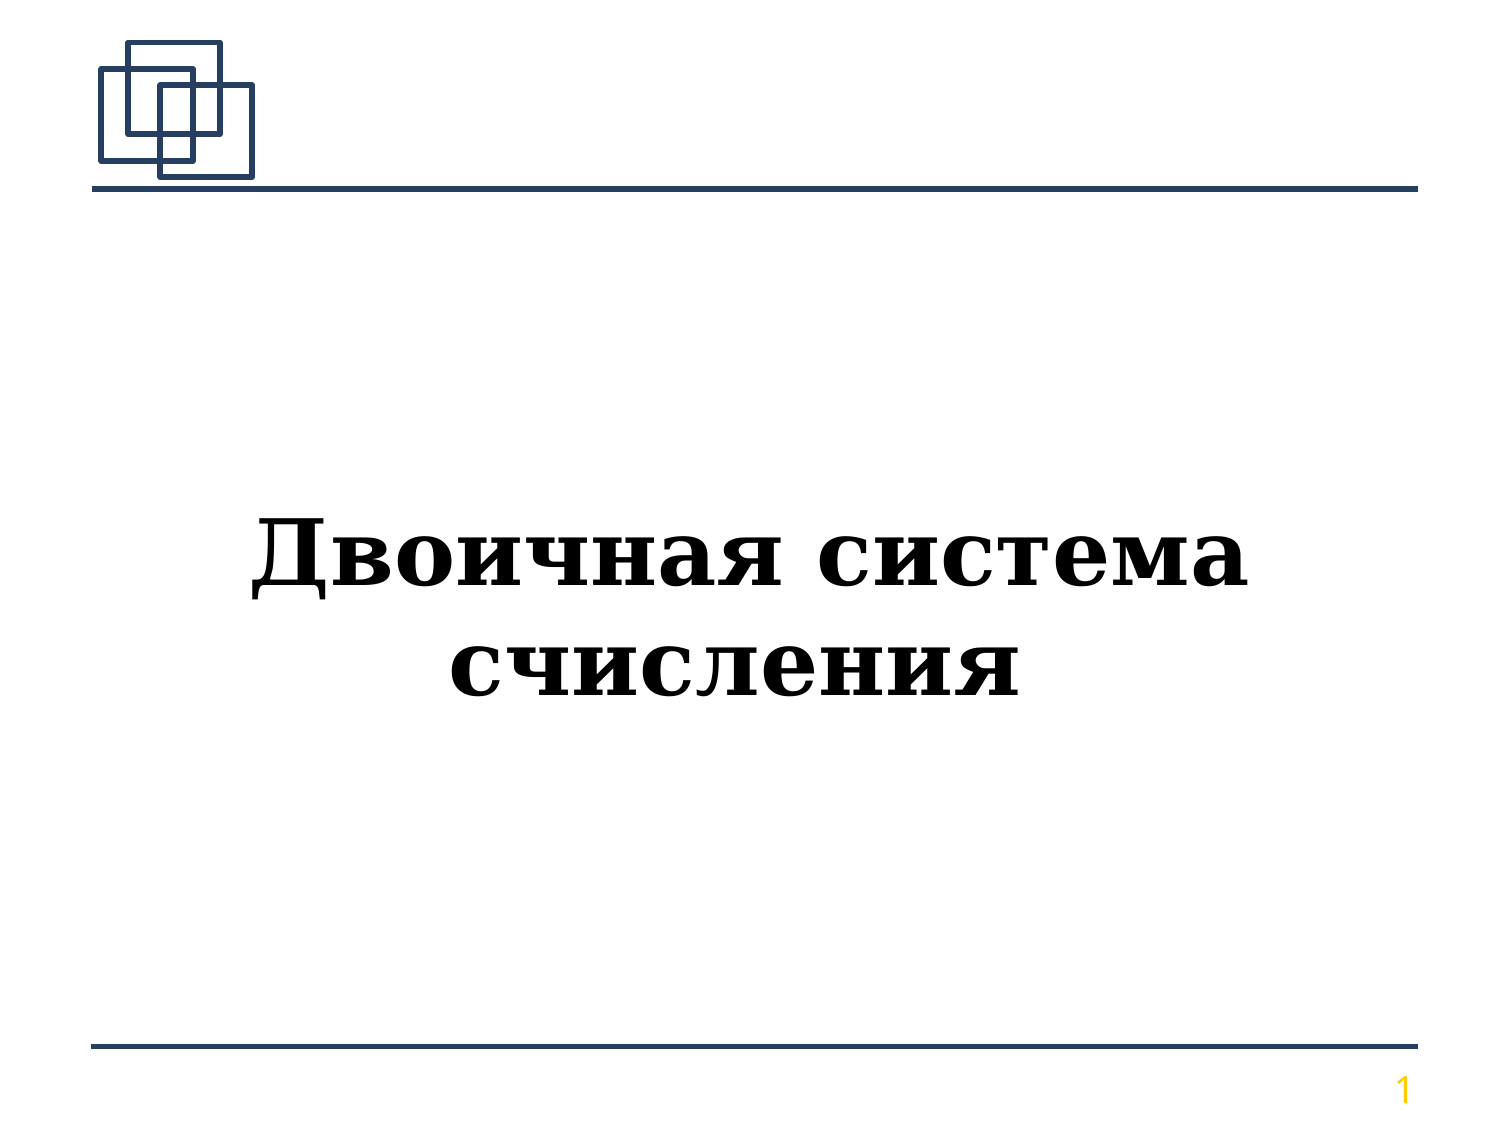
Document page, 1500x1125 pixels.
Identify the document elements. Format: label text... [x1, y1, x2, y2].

title Двоичная система счисления [112, 299, 1388, 799]
